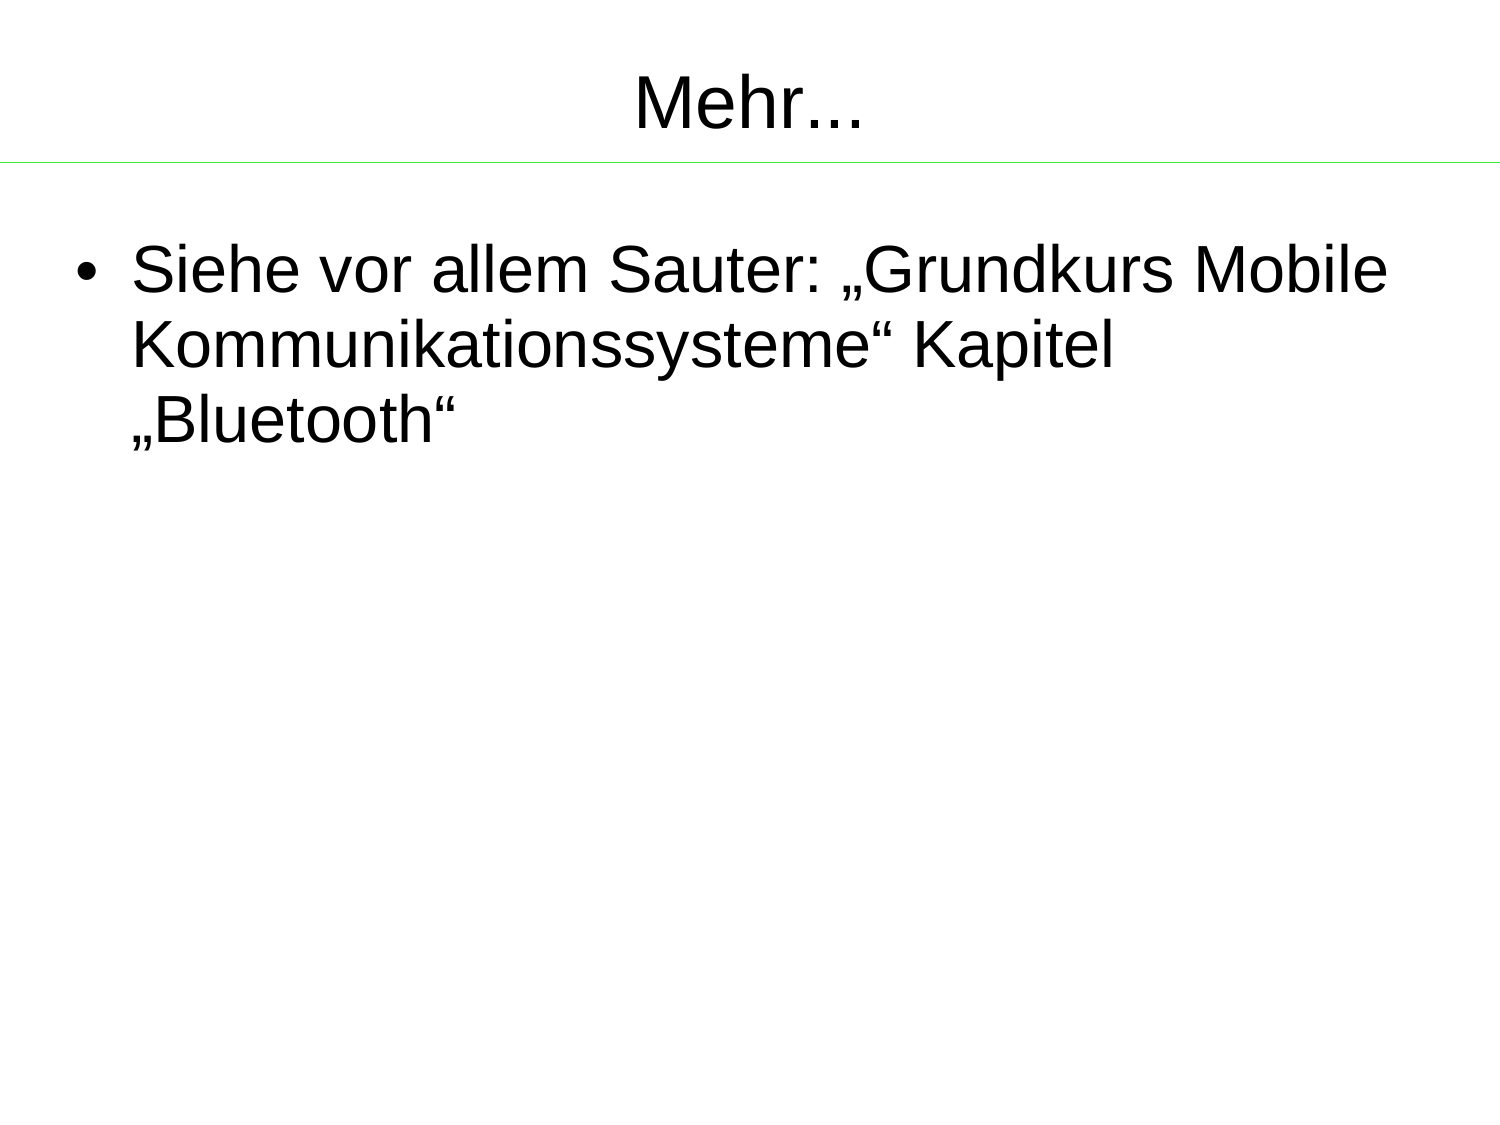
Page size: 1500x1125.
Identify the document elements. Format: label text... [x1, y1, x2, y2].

title Mehr... [75, 49, 1426, 156]
list Siehe vor allem Sauter: „Grundkurs Mobile Kommunikationssysteme“ Kapitel „Bluetooth“ [75, 232, 1426, 886]
